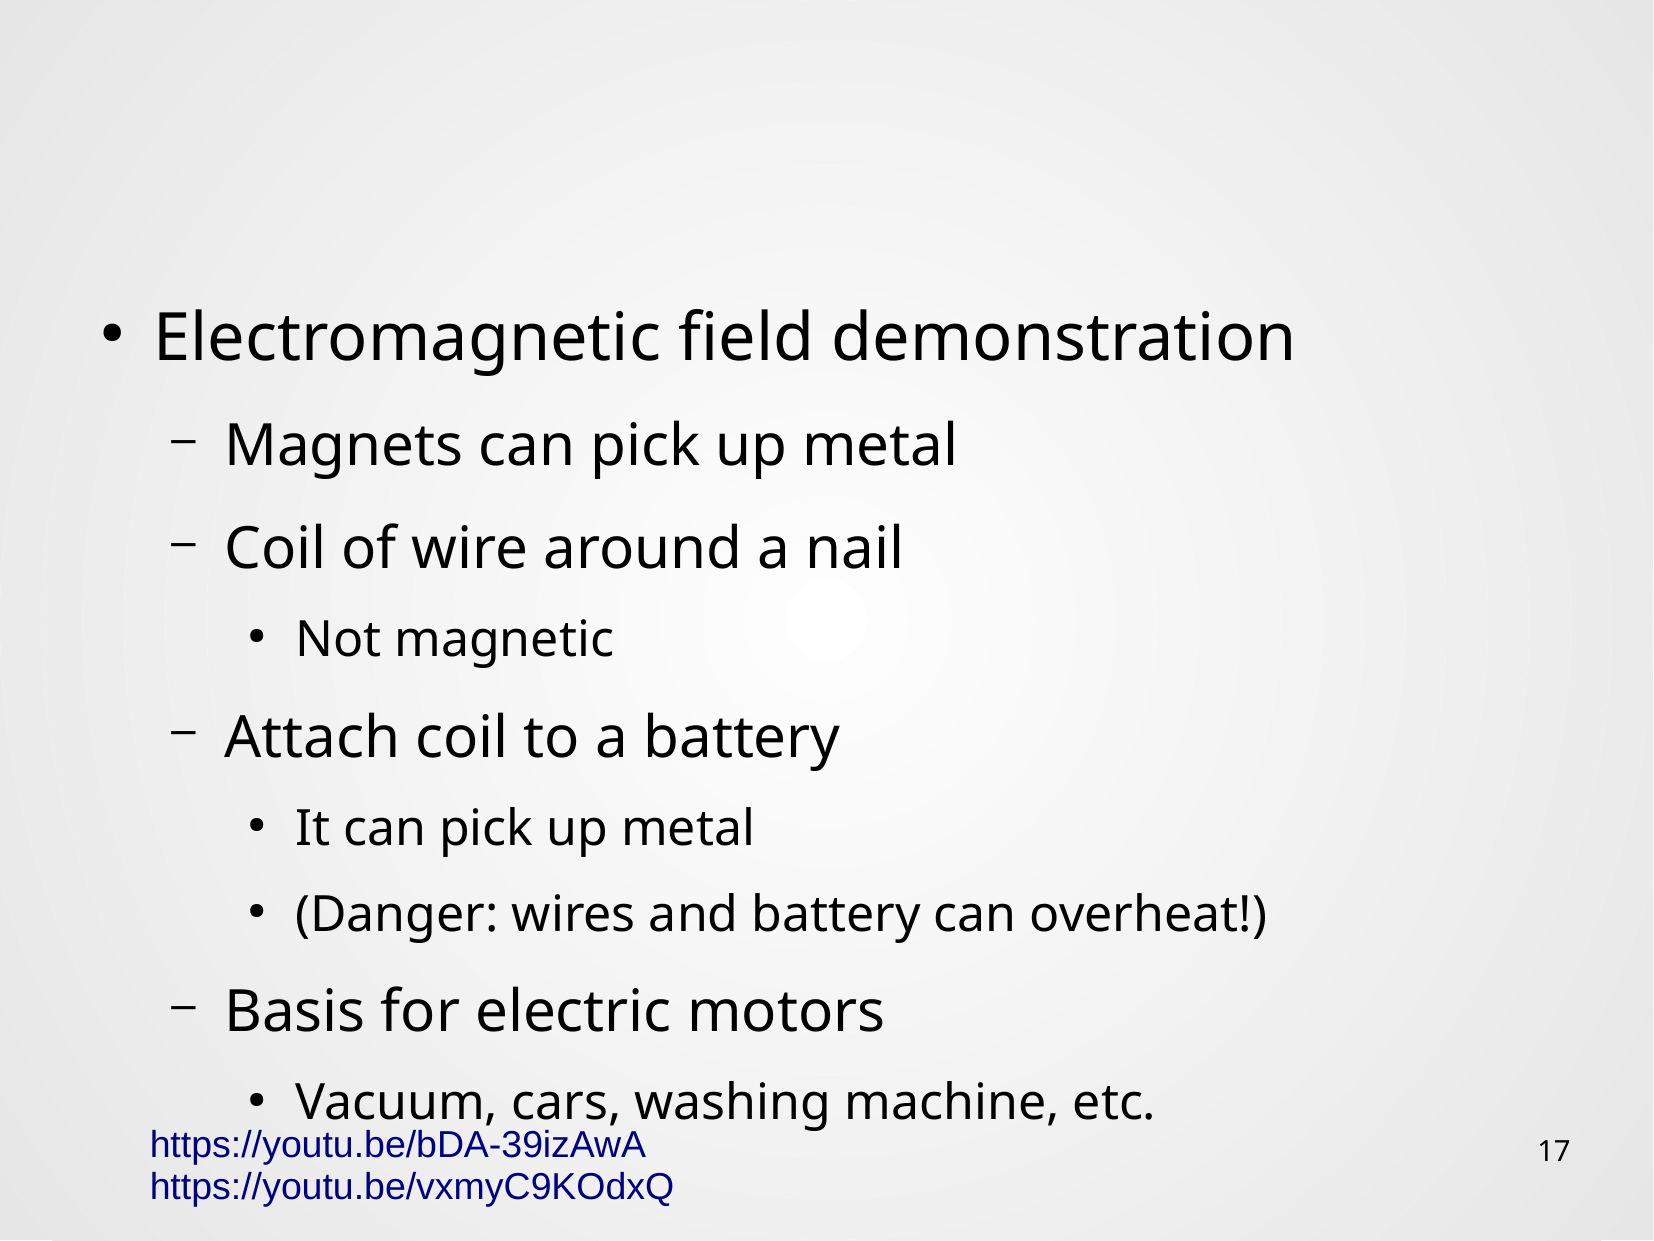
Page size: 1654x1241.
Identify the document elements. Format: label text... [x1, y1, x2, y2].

list Electromagnetic field demonstration Magnets can pick up metal Coil of wire around a nail Not magnetic Attach coil to a battery It can pick up metal (Danger: wires and battery can overheat!) Basis for electric motors Vacuum, cars, washing machine, etc. [82, 289, 1571, 1010]
text_box https://youtu.be/bDA-39izAwA https://youtu.be/vxmyC9KOdxQ [135, 1116, 1441, 1216]
